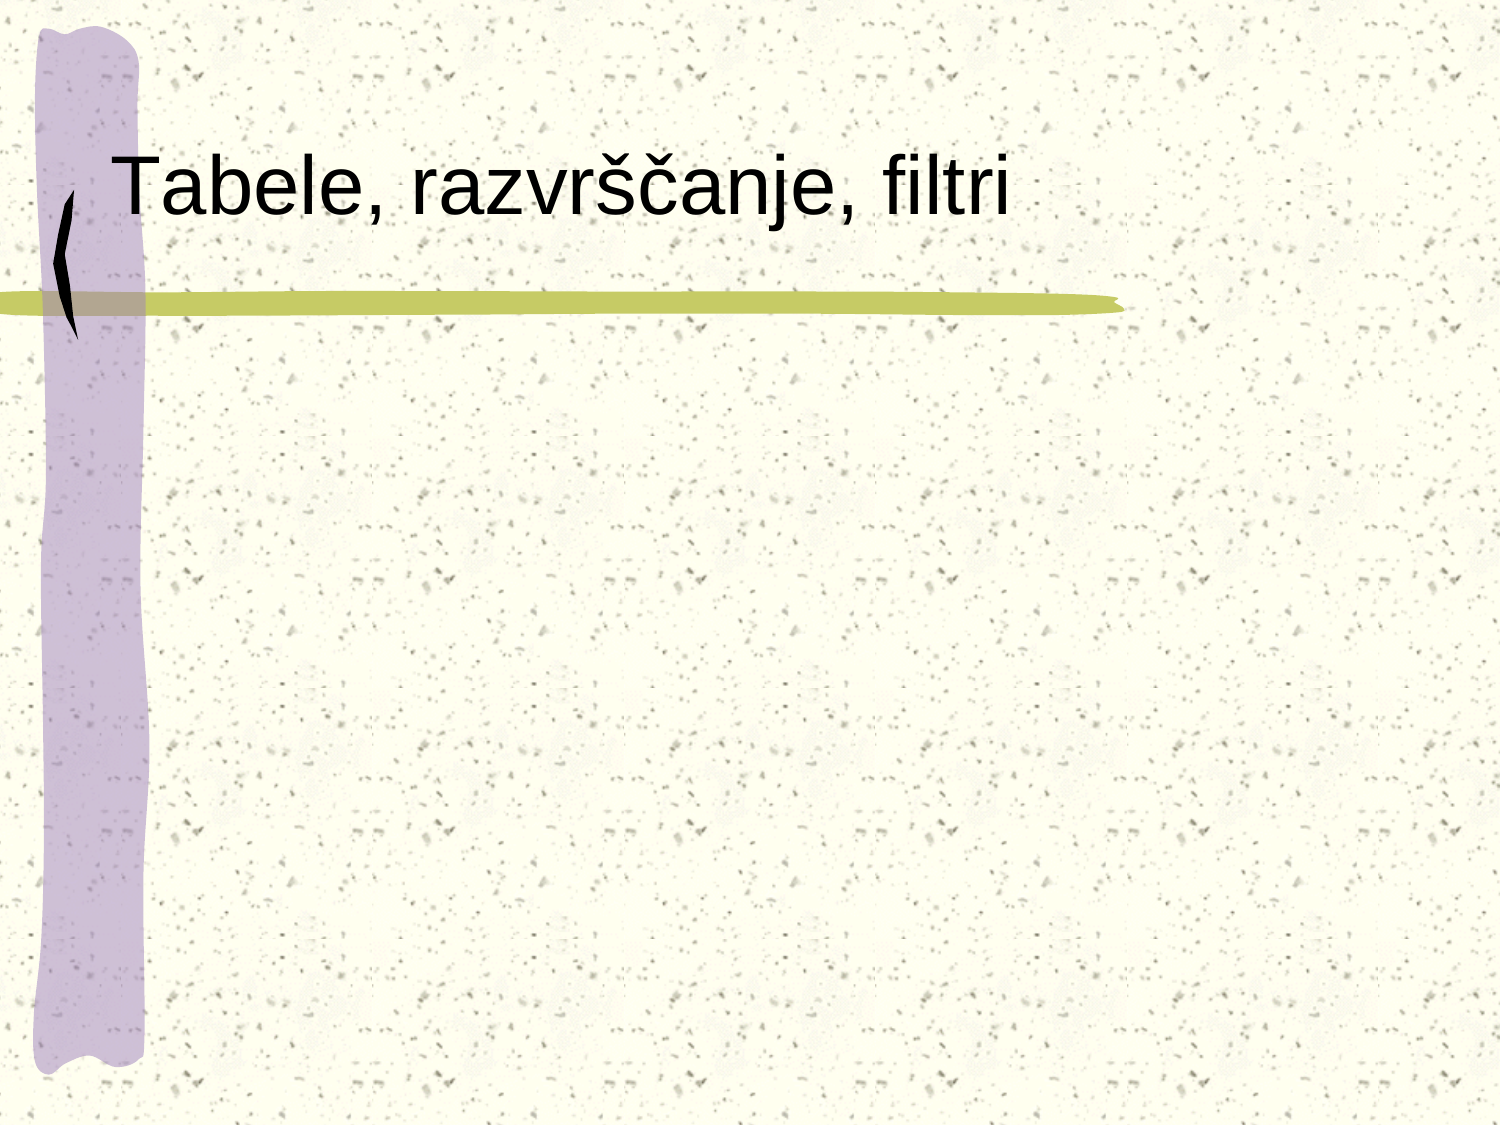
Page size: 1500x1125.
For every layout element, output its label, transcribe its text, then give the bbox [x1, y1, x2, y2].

title Tabele, razvrščanje, filtri [110, 93, 1392, 282]
picture [0, 0, 1500, 1125]
